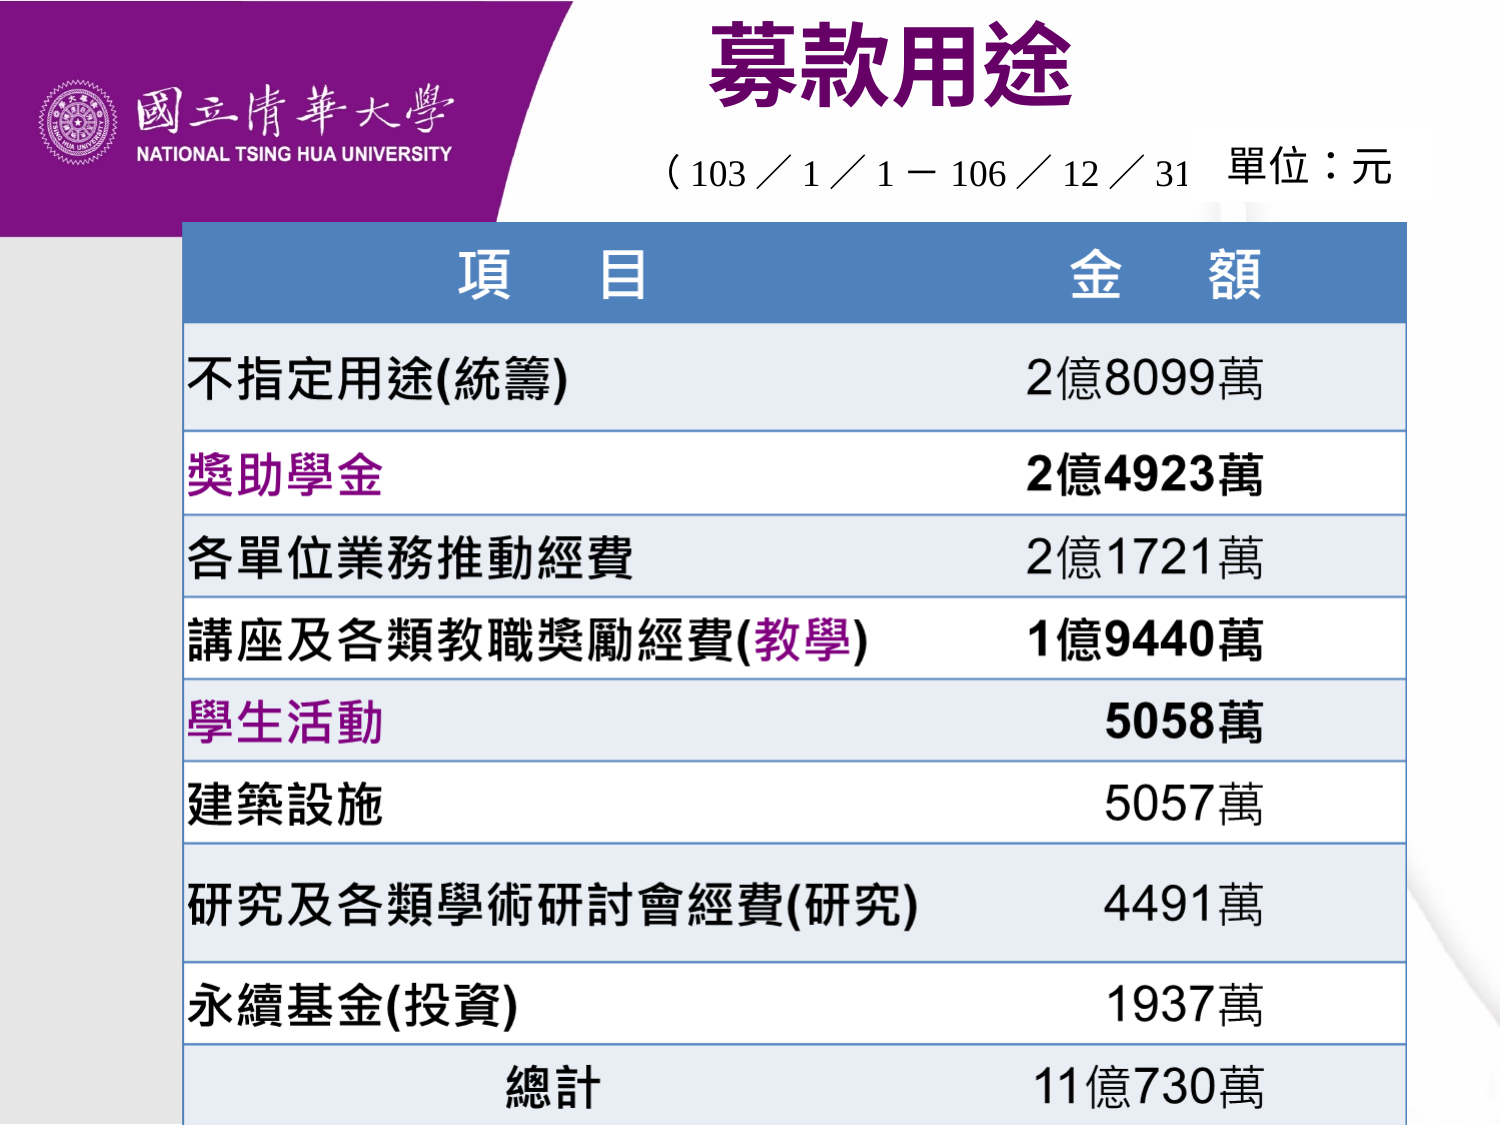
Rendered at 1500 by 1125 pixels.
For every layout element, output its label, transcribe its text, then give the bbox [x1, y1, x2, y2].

text_box 單位：元 [1187, 128, 1433, 202]
picture [154, 221, 1407, 1125]
text_box 募款用途 [253, 10, 1500, 125]
text_box （103／1／1－106／12／31） [628, 141, 1155, 203]
